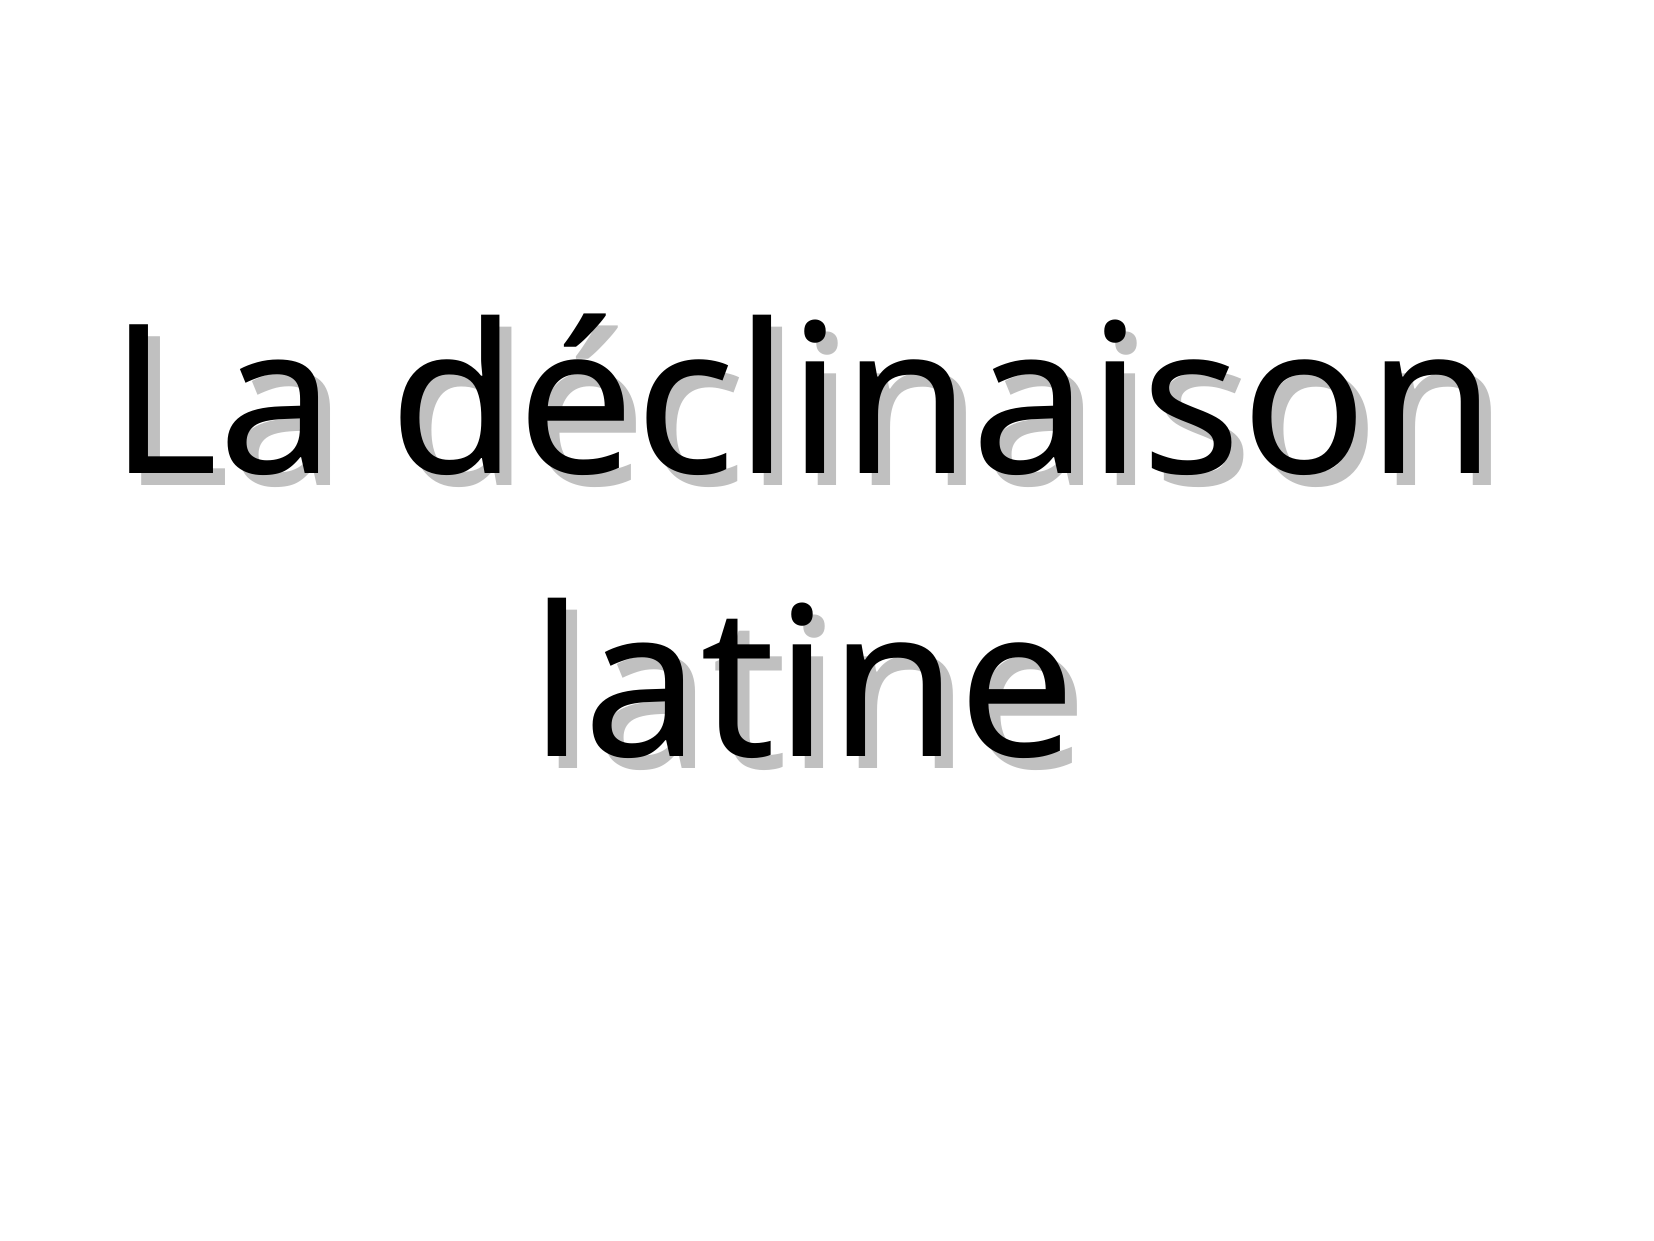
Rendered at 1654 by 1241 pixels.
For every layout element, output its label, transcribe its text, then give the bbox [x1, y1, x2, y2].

title La déclinaison latine [59, 292, 1548, 777]
